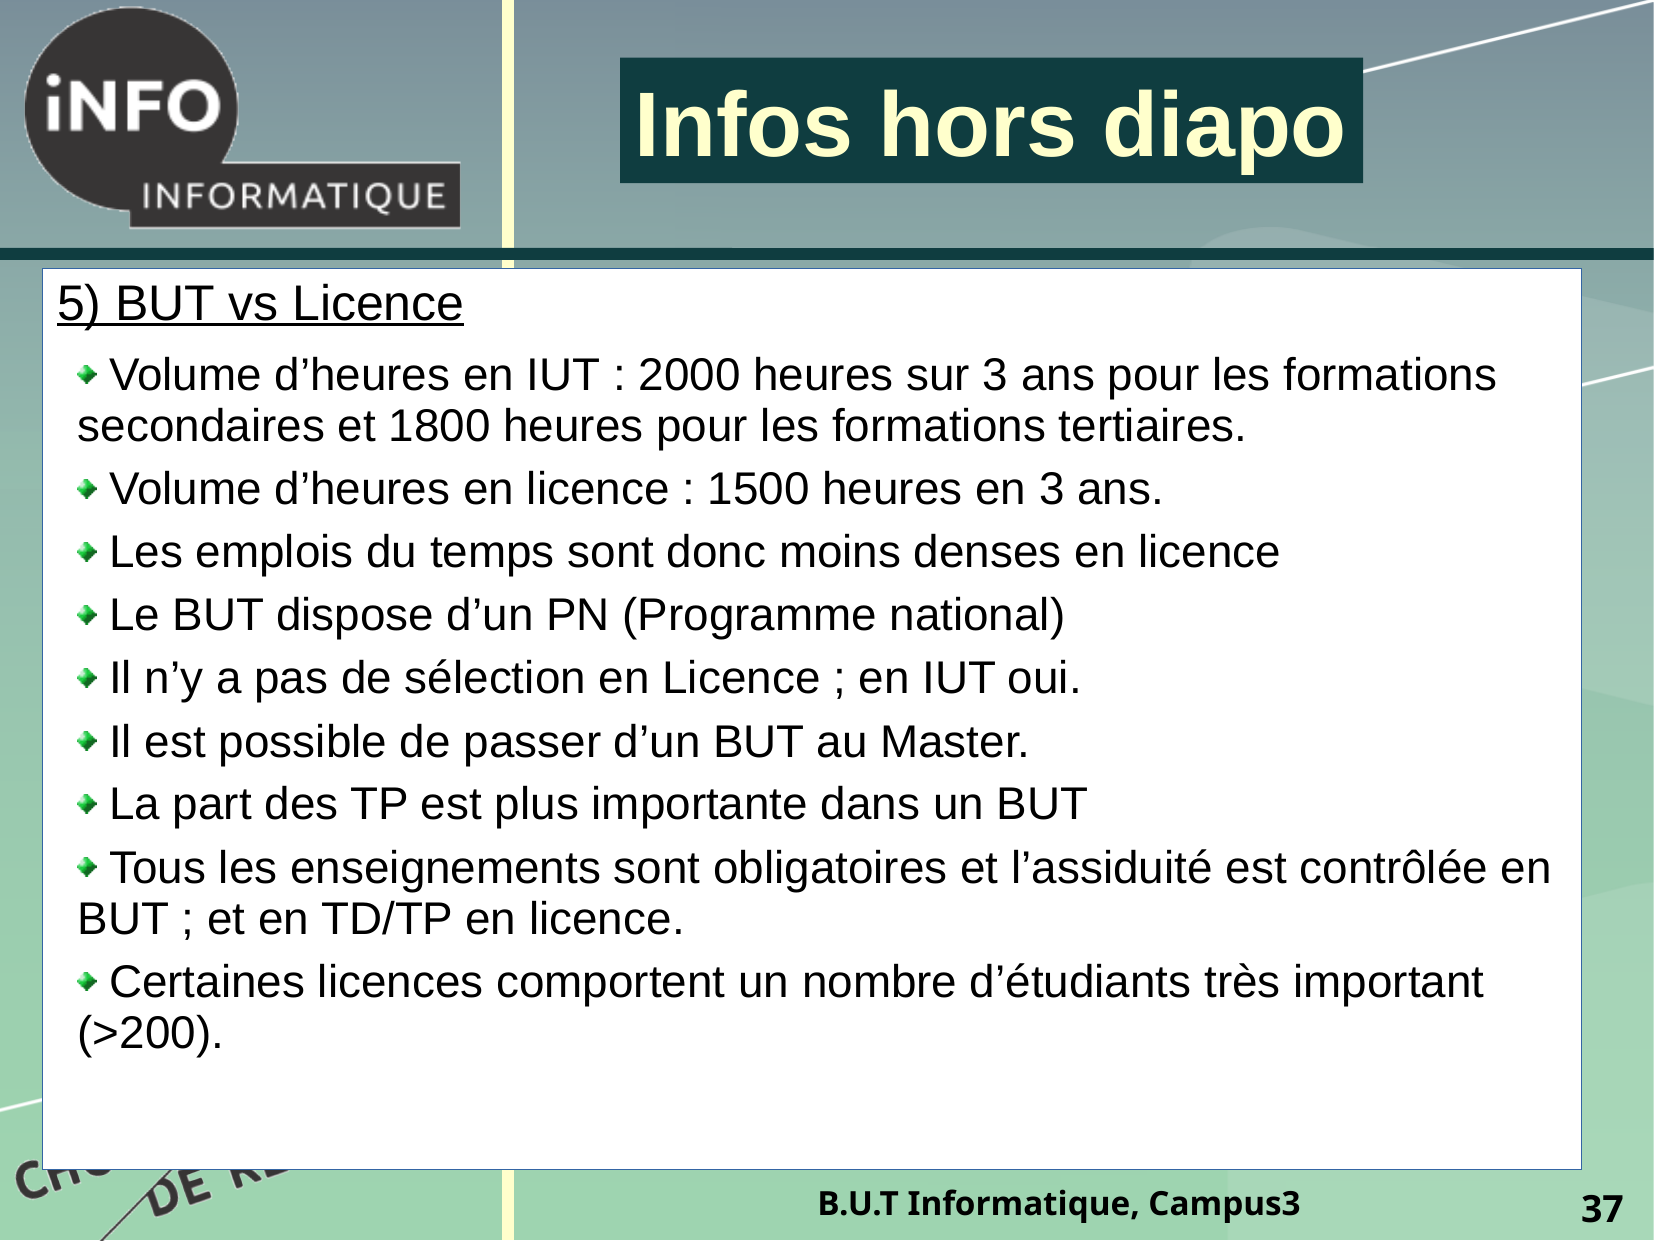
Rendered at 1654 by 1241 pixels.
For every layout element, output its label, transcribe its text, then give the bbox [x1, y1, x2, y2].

picture [0, 0, 502, 247]
text_box 5) BUT vs Licence Volume d’heures en IUT : 2000 heures sur 3 ans pour les formations secondaires et 1800 heures pour les formations tertiaires. Volume d’heures en licence : 1500 heures en 3 ans. Les emplois du temps sont donc moins denses en licence Le BUT dispose d’un PN (Programme national) Il n’y a pas de sélection en Licence ; en IUT oui. Il est possible de passer d’un BUT au Master. La part des TP est plus importante dans un BUT Tous les enseignements sont obligatoires et l’assiduité est contrôlée en BUT ; et en TD/TP en licence. Certaines licences comportent un nombre d’étudiants très important (>200). [42, 268, 1582, 1170]
picture [514, 260, 1654, 1240]
text_box Infos hors diapo [620, 57, 1364, 184]
picture [0, 260, 502, 1241]
picture [514, 0, 1654, 248]
